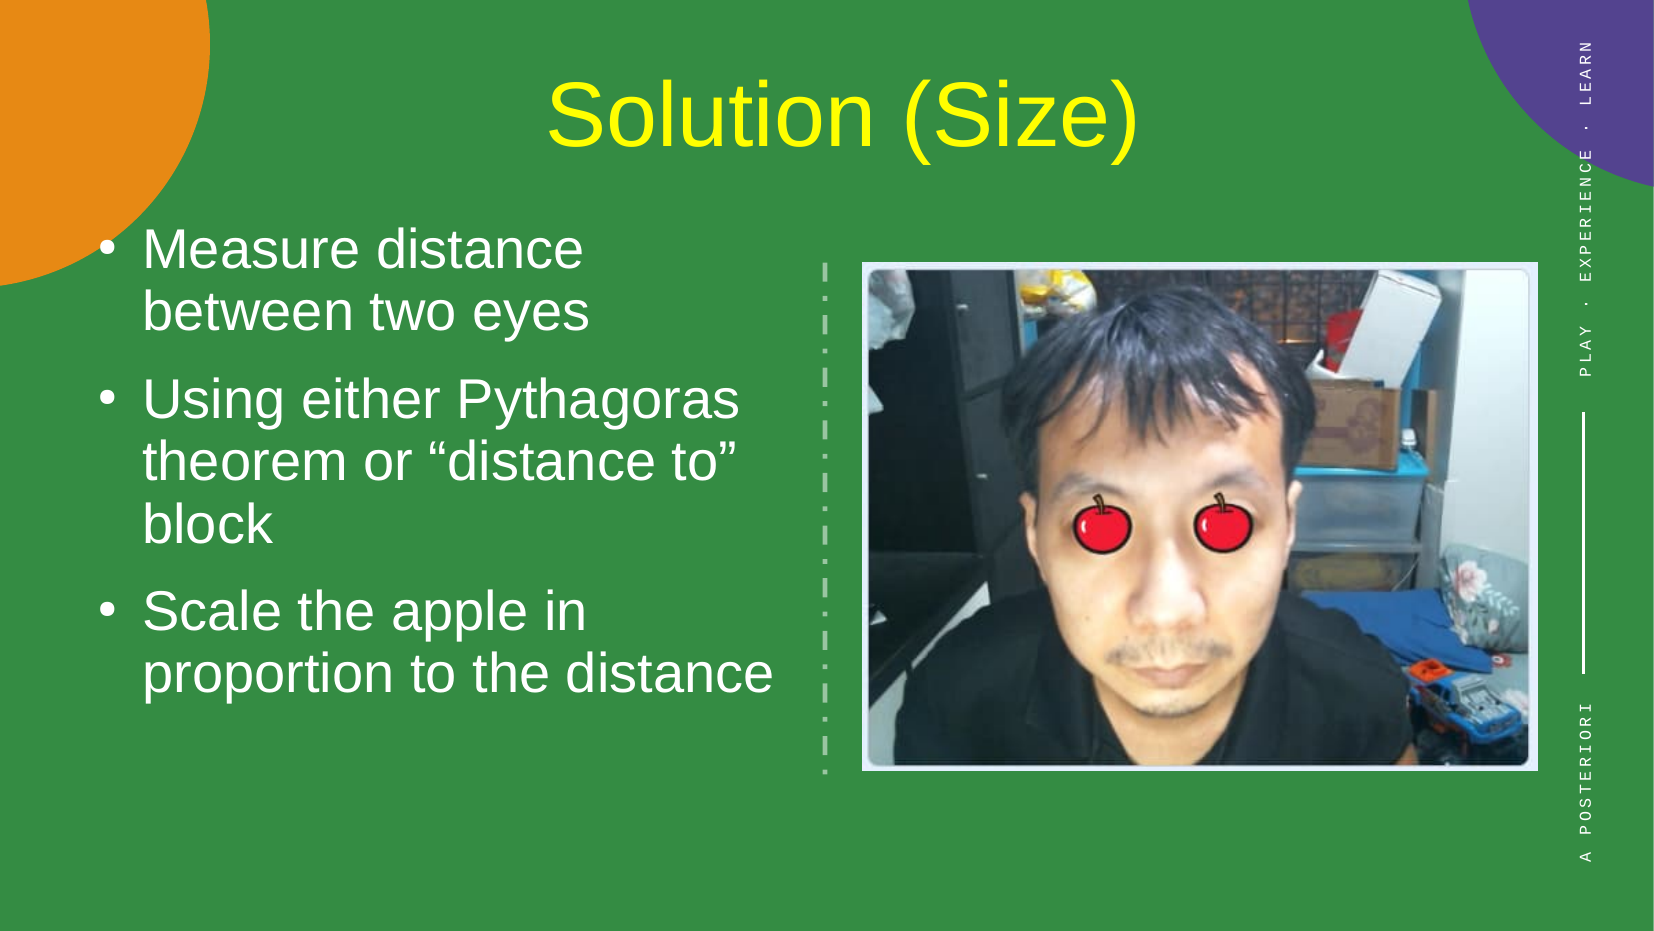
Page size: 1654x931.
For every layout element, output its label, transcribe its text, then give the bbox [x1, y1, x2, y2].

list Measure distance between two eyes Using either Pythagoras theorem or “distance to” block Scale the apple in proportion to the distance [82, 217, 788, 758]
picture [862, 262, 1538, 771]
title Solution (Size) [187, 37, 1501, 193]
